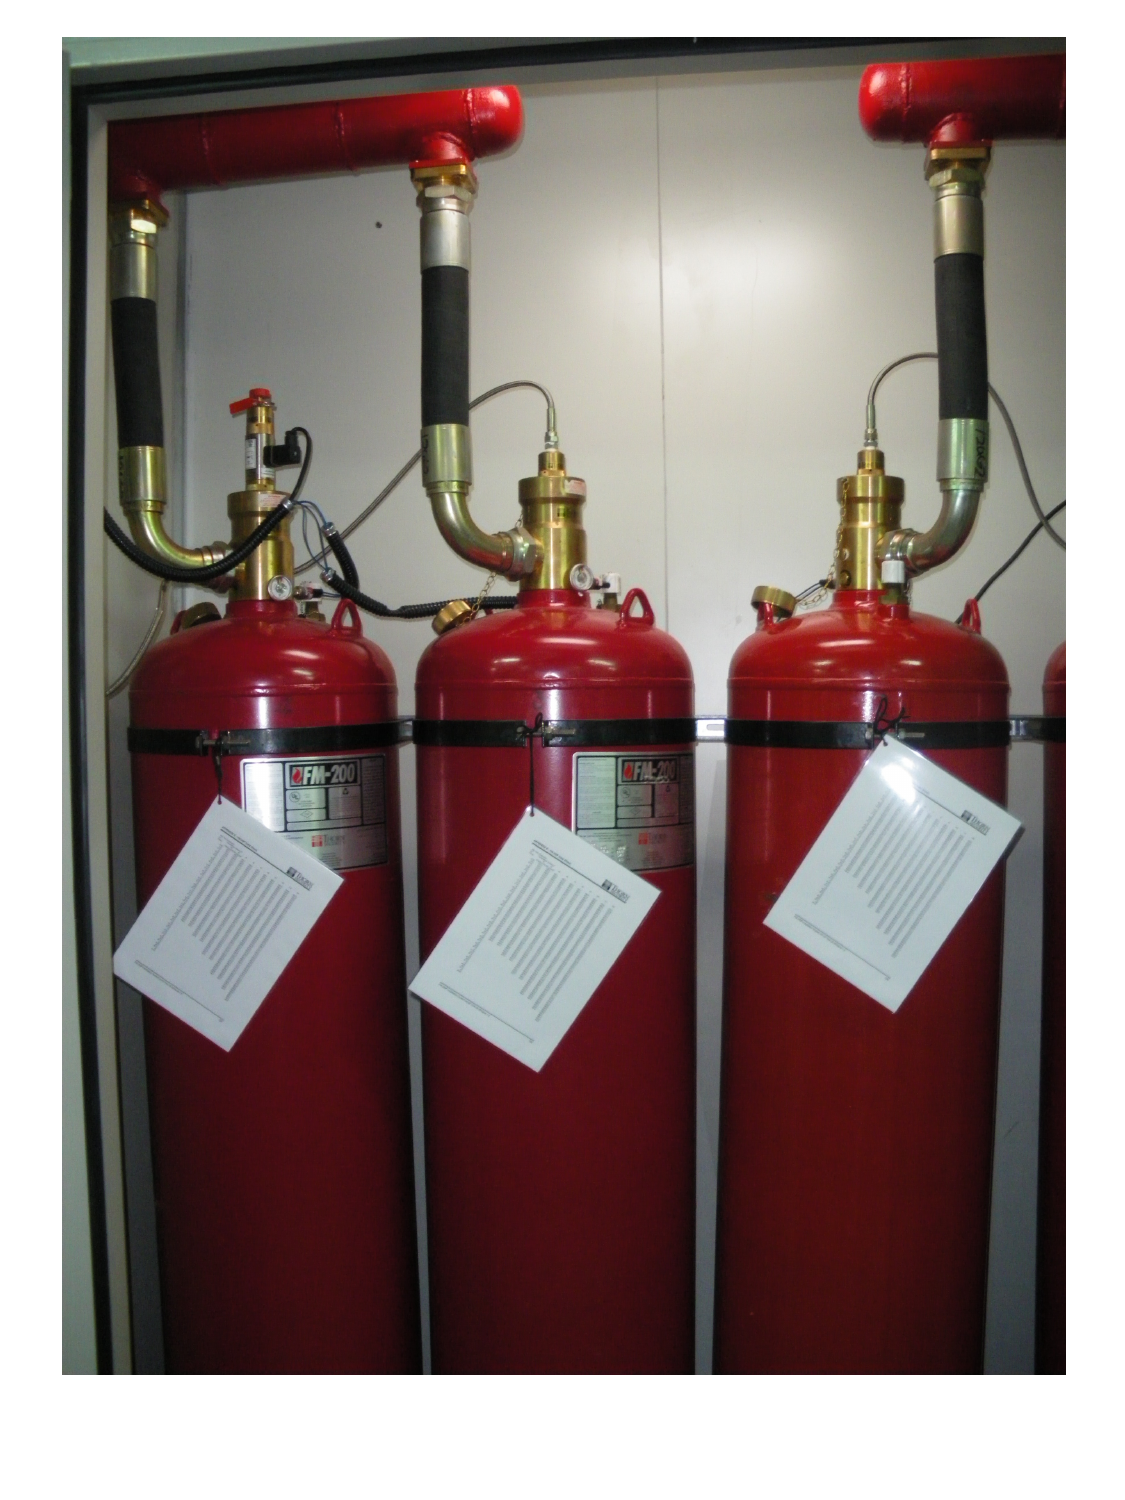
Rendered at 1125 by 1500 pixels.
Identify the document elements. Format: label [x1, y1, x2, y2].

picture [62, 37, 1066, 1375]
